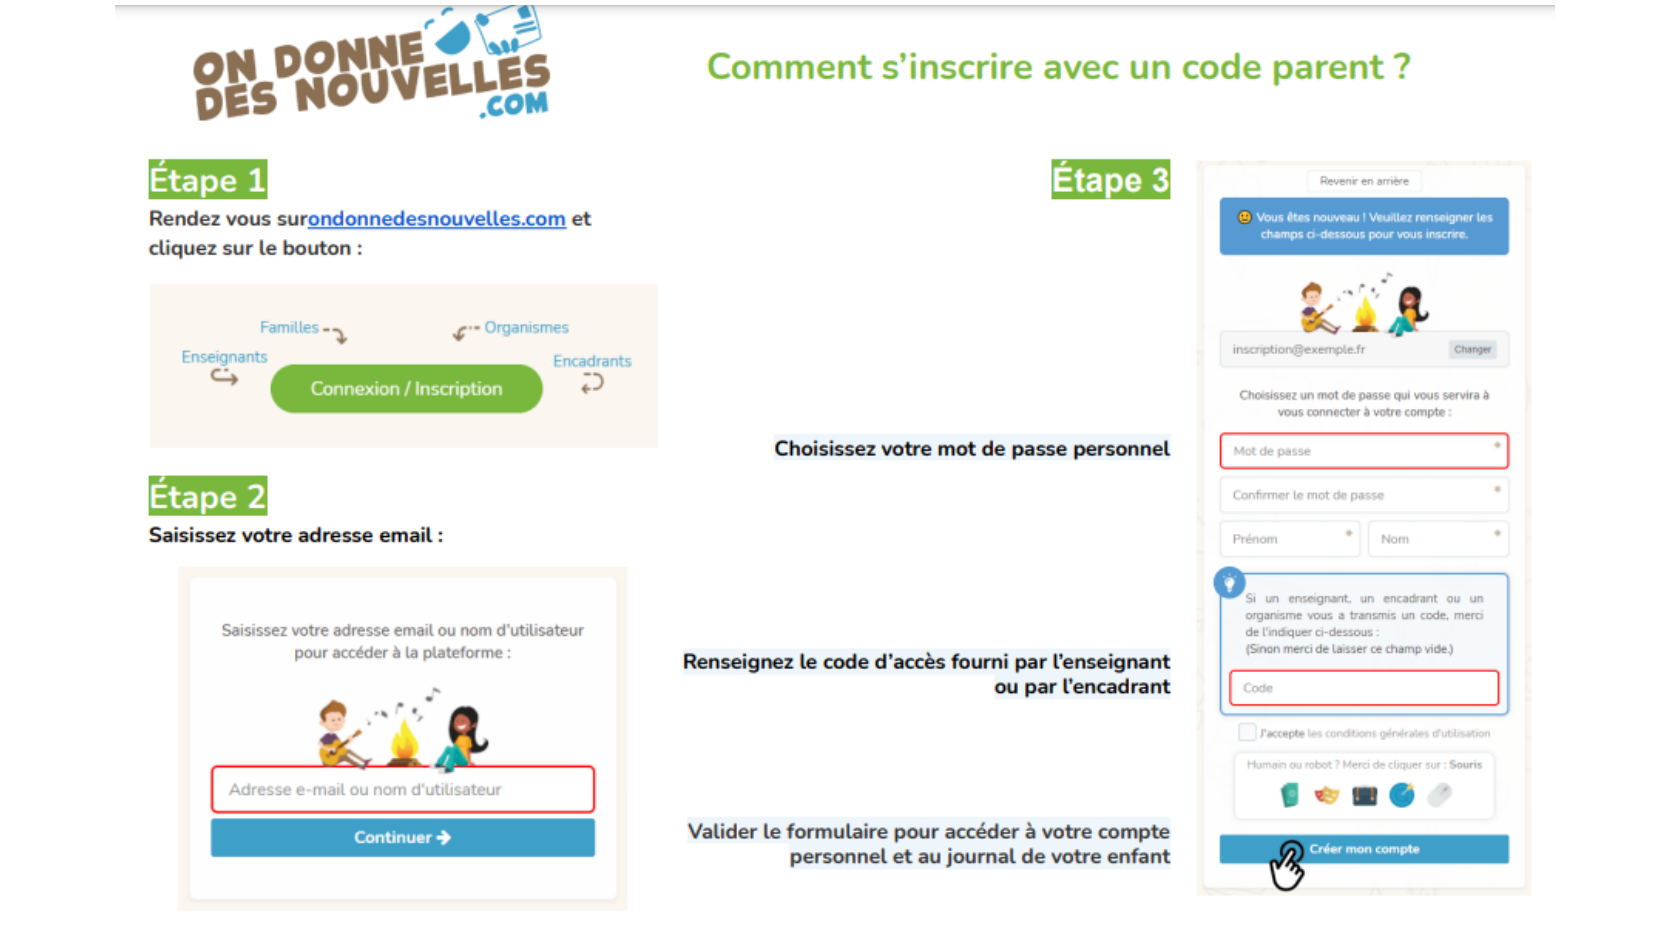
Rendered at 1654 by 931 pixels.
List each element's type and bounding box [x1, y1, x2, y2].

picture [115, 5, 1555, 931]
